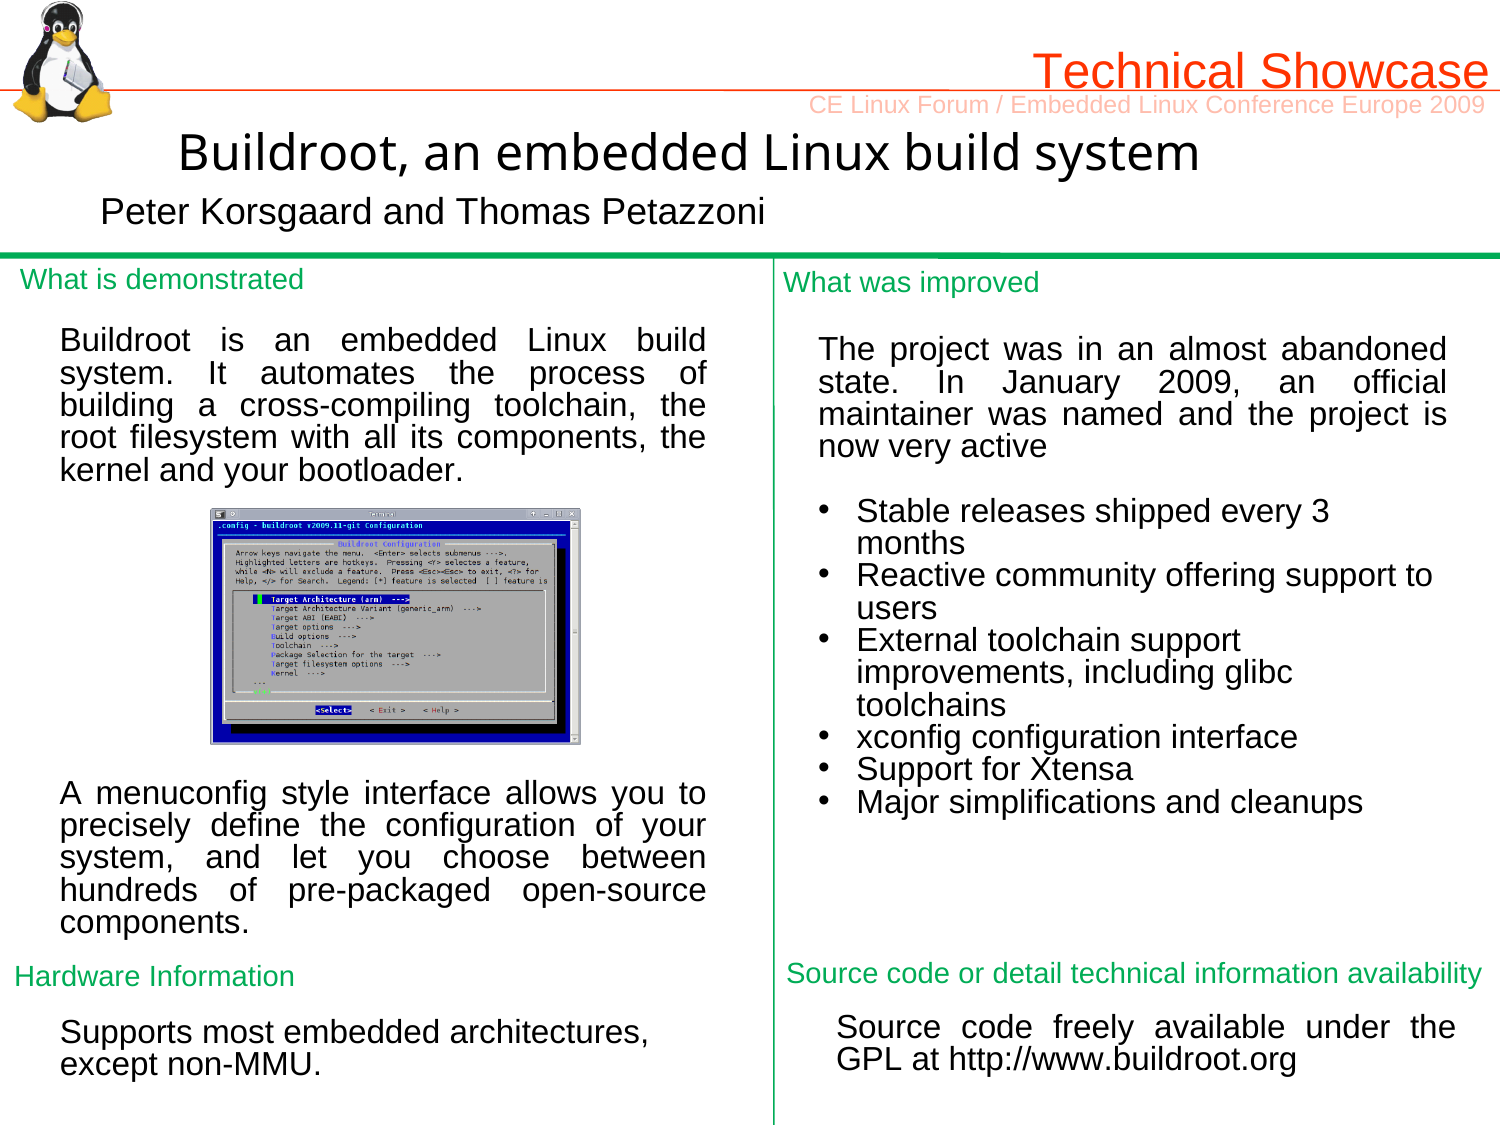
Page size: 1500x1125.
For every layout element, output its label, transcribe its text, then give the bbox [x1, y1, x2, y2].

text_box Buildroot is an embedded Linux build system. It automates the process of building a cross-compiling toolchain, the root filesystem with all its components, the kernel and your bootloader. A menuconfig style interface allows you to precisely define the configuration of your system, and let you choose between hundreds of pre-packaged open-source components. [44, 318, 723, 948]
text_box Buildroot, an embedded Linux build system [162, 113, 1217, 189]
text_box The project was in an almost abandoned state. In January 2009, an official maintainer was named and the project is now very active Stable releases shipped every 3 months Reactive community offering support to users External toolchain support improvements, including glibc toolchains xconfig configuration interface Support for Xtensa Major simplifications and cleanups [803, 327, 1464, 864]
text_box Peter Korsgaard and Thomas Petazzoni [85, 179, 781, 240]
text_box Supports most embedded architectures, except non-MMU. [45, 1009, 683, 1103]
text_box Source code freely available under the GPL at http://www.buildroot.org [821, 1005, 1473, 1085]
